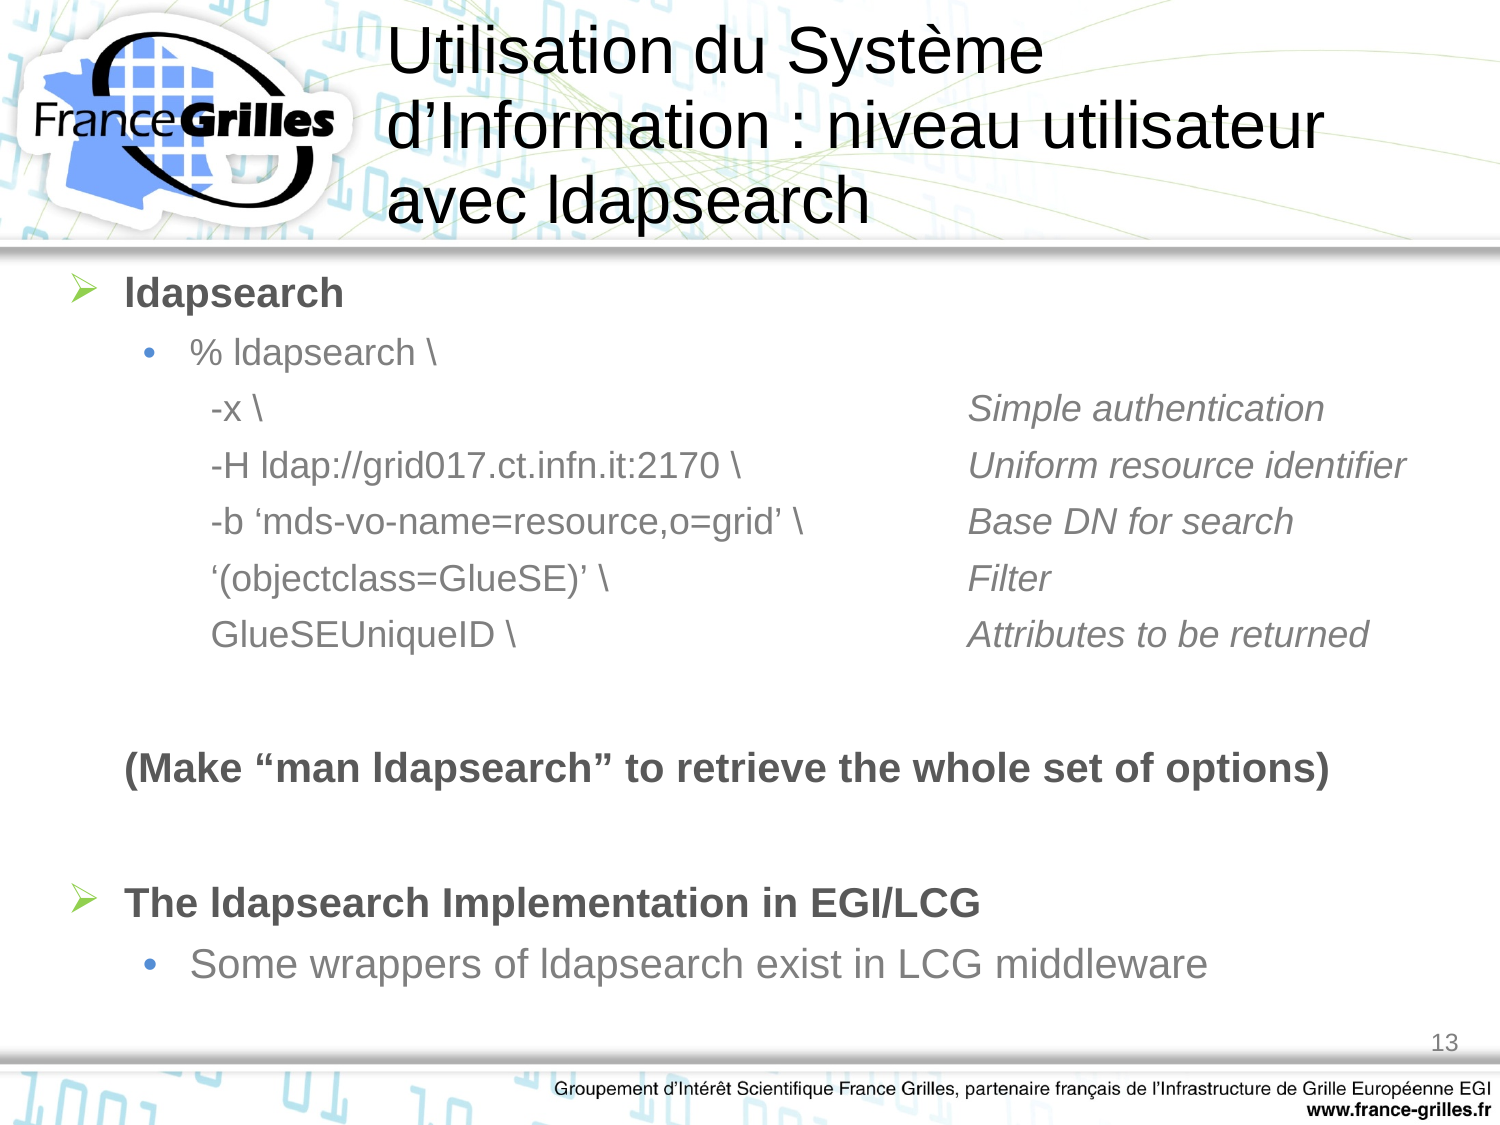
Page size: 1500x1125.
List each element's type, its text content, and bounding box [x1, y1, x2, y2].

list ldapsearch % ldapsearch \ -x \ Simple authentication -H ldap://grid017.ct.infn.it:2170 \ Uniform resource identifier -b ‘mds-vo-name=resource,o=grid’ \ Base DN for search ‘(objectclass=GlueSE)’ \ Filter GlueSEUniqueID \ Attributes to be returned (Make “man ldapsearch” to retrieve the whole set of options) The ldapsearch Implementation in EGI/LCG Some wrappers of ldapsearch exist in LCG middleware [53, 262, 1459, 1073]
picture [0, 0, 1500, 1125]
title Utilisation du Système d’Information : niveau utilisateur avec ldapsearch [372, 0, 1459, 258]
